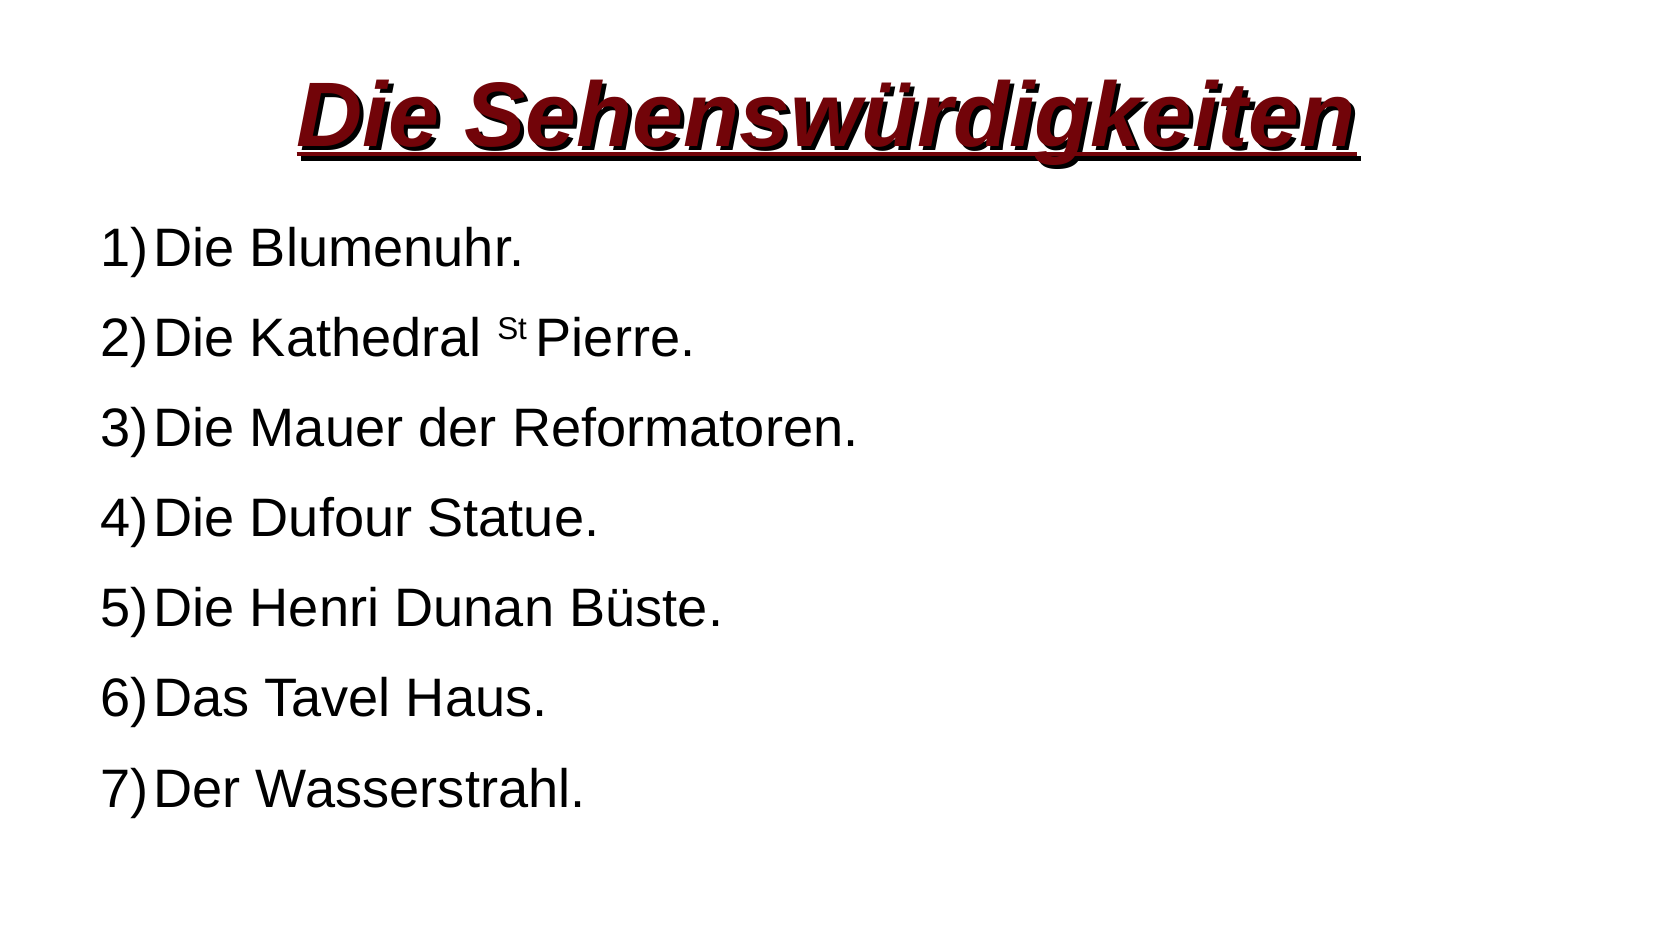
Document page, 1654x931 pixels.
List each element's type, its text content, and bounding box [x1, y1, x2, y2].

list Die Blumenuhr. Die Kathedral St Pierre. Die Mauer der Reformatoren. Die Dufour Statue. Die Henri Dunan Büste. Das Tavel Haus. Der Wasserstrahl. [82, 217, 1571, 886]
title Die Sehenswürdigkeiten [82, 37, 1571, 193]
